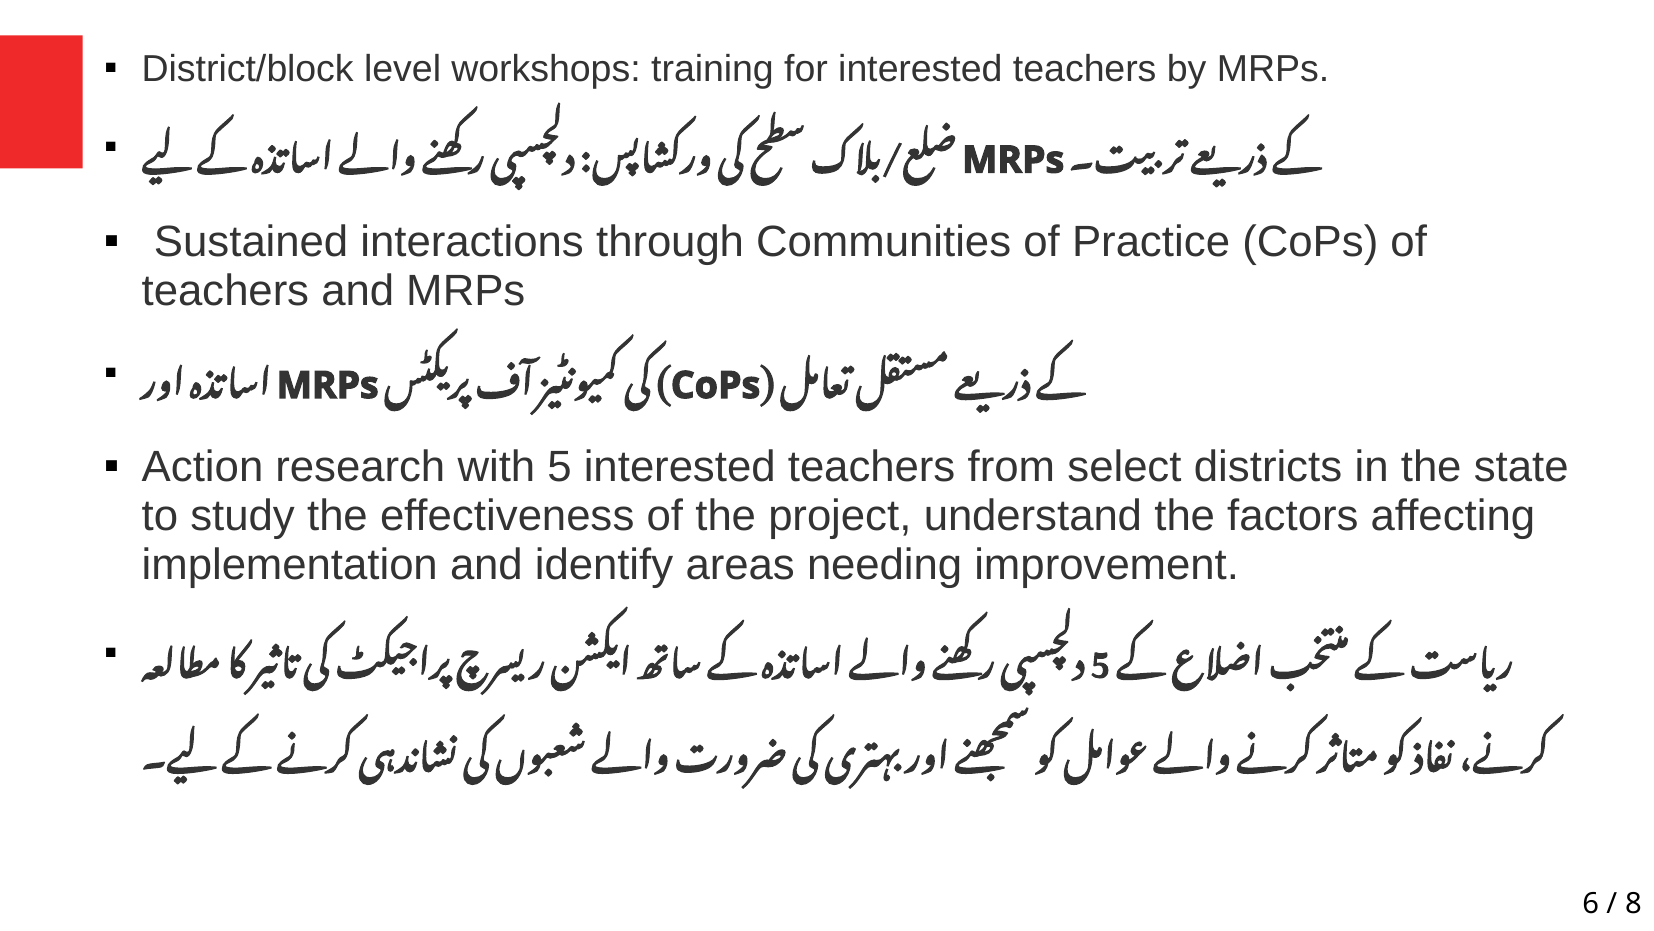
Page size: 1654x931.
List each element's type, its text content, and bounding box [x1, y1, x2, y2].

list District/block level workshops: training for interested teachers by MRPs. ضلع/بلاک سطح کی ورکشاپس: دلچسپی رکھنے والے اساتذہ کے لیے MRPs کے ذریعے تربیت۔ Sustained interactions through Communities of Practice (CoPs) of teachers and MRPs اساتذہ اور MRPs کی کمیونٹیز آف پریکٹس (CoPs) کے ذریعے مستقل تعامل Action research with 5 interested teachers from select districts in the state to study the effectiveness of the project, understand the factors affecting implementation and identify areas needing improvement. ریاست کے منتخب اضلاع کے 5 دلچسپی رکھنے والے اساتذہ کے ساتھ ایکشن ریسرچ پراجیکٹ کی تاثیر کا مطالعہ کرنے، نفاذ کو متاثر کرنے والے عوامل کو سمجھنے اور بہتری کی ضرورت والے شعبوں کی نشاندہی کرنے کے لیے۔ [106, 47, 1607, 875]
